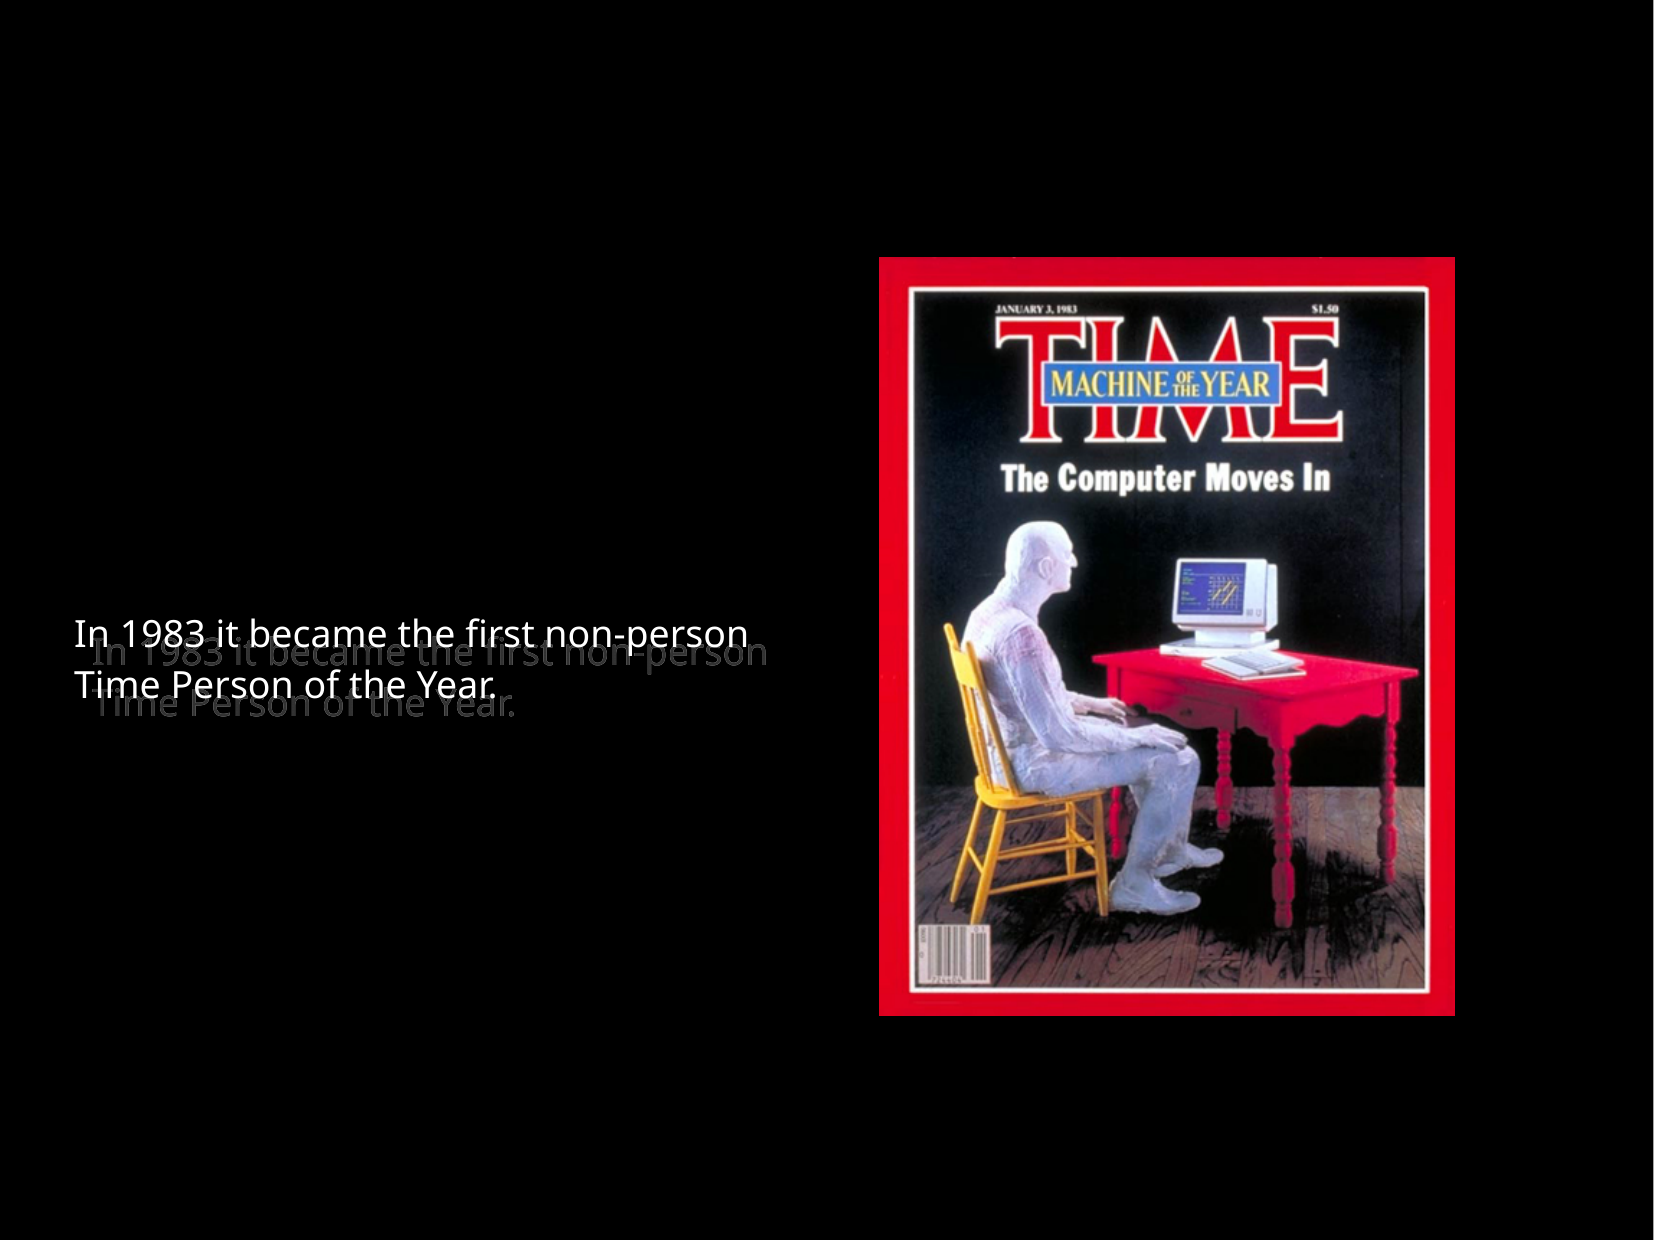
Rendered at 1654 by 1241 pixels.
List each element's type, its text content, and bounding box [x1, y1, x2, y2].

text_box In 1983 it became the first non-person Time Person of the Year. [59, 600, 797, 720]
picture [879, 257, 1455, 1017]
